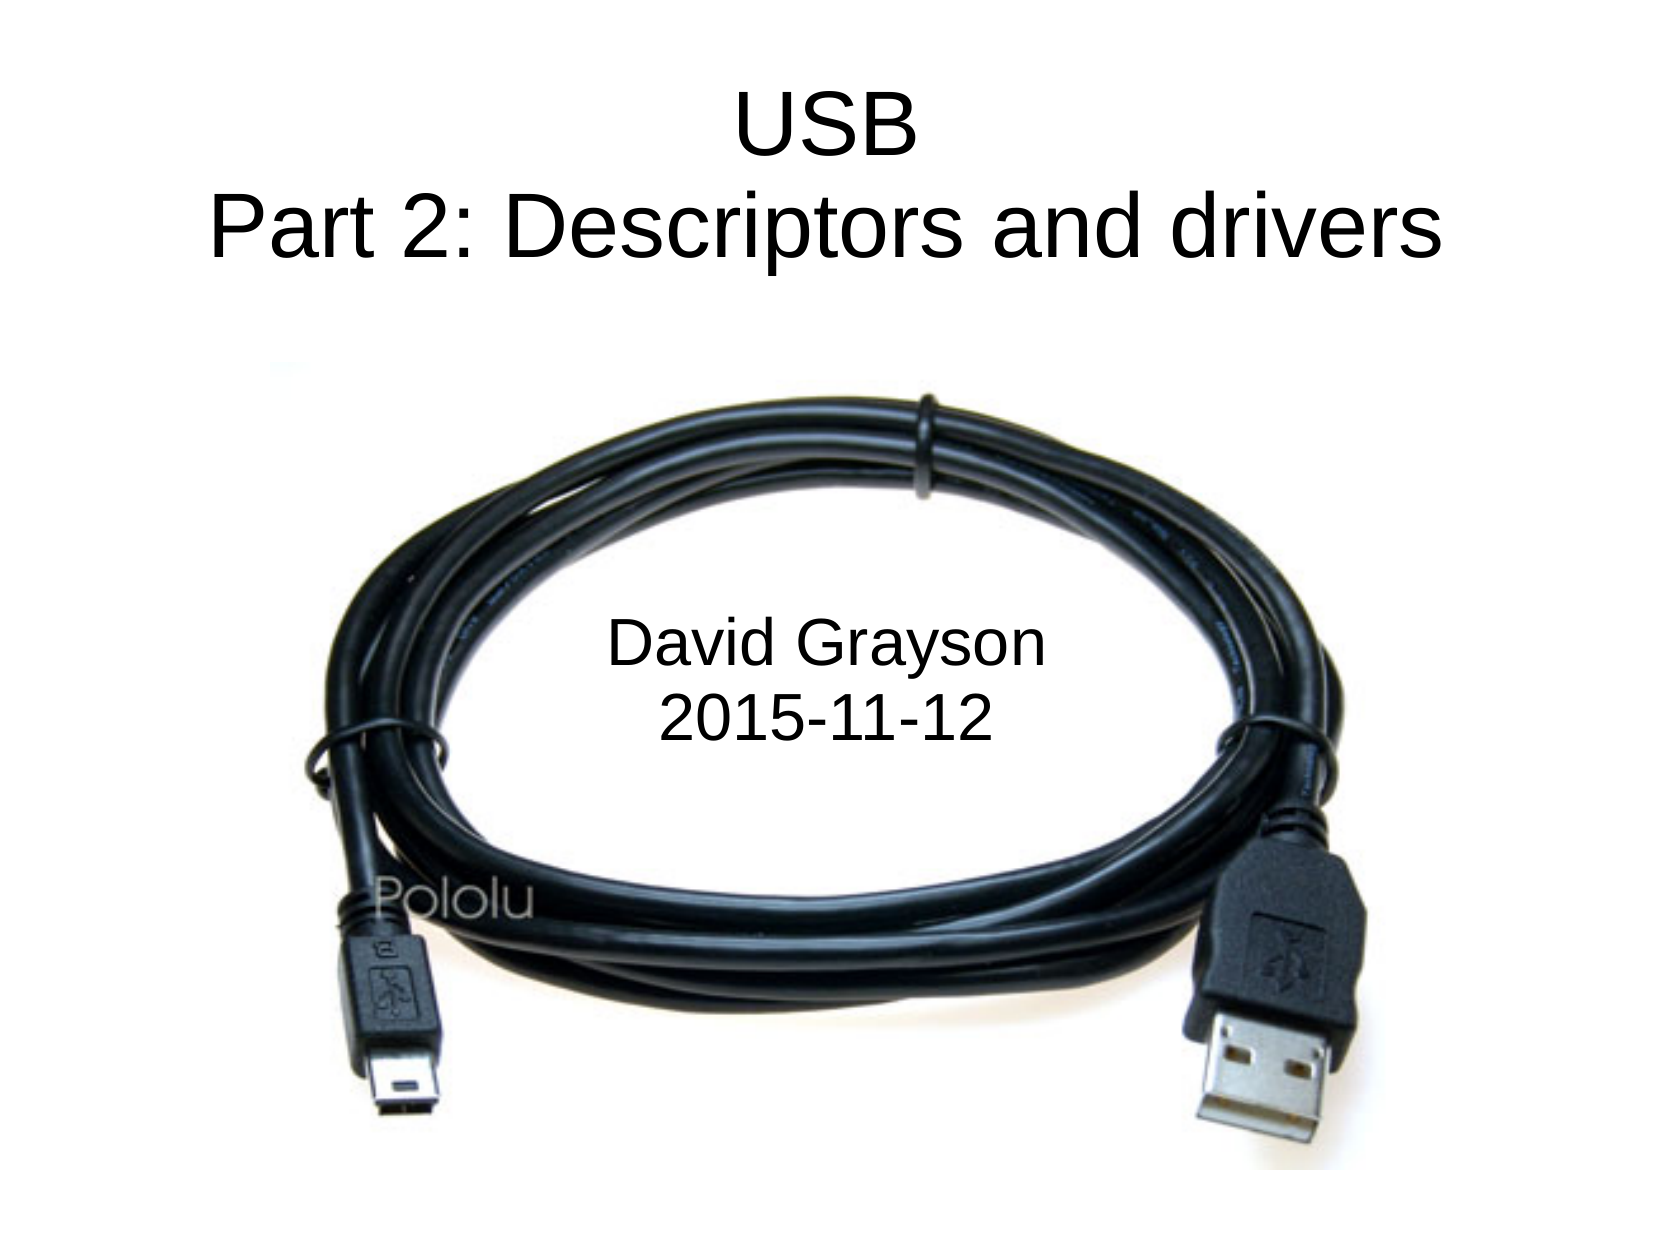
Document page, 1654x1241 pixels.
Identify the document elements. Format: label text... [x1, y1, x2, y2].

text_box David Grayson 2015-11-12 [82, 319, 1571, 1040]
picture [270, 1040, 1411, 1170]
title USB Part 2: Descriptors and drivers [82, 20, 1571, 319]
